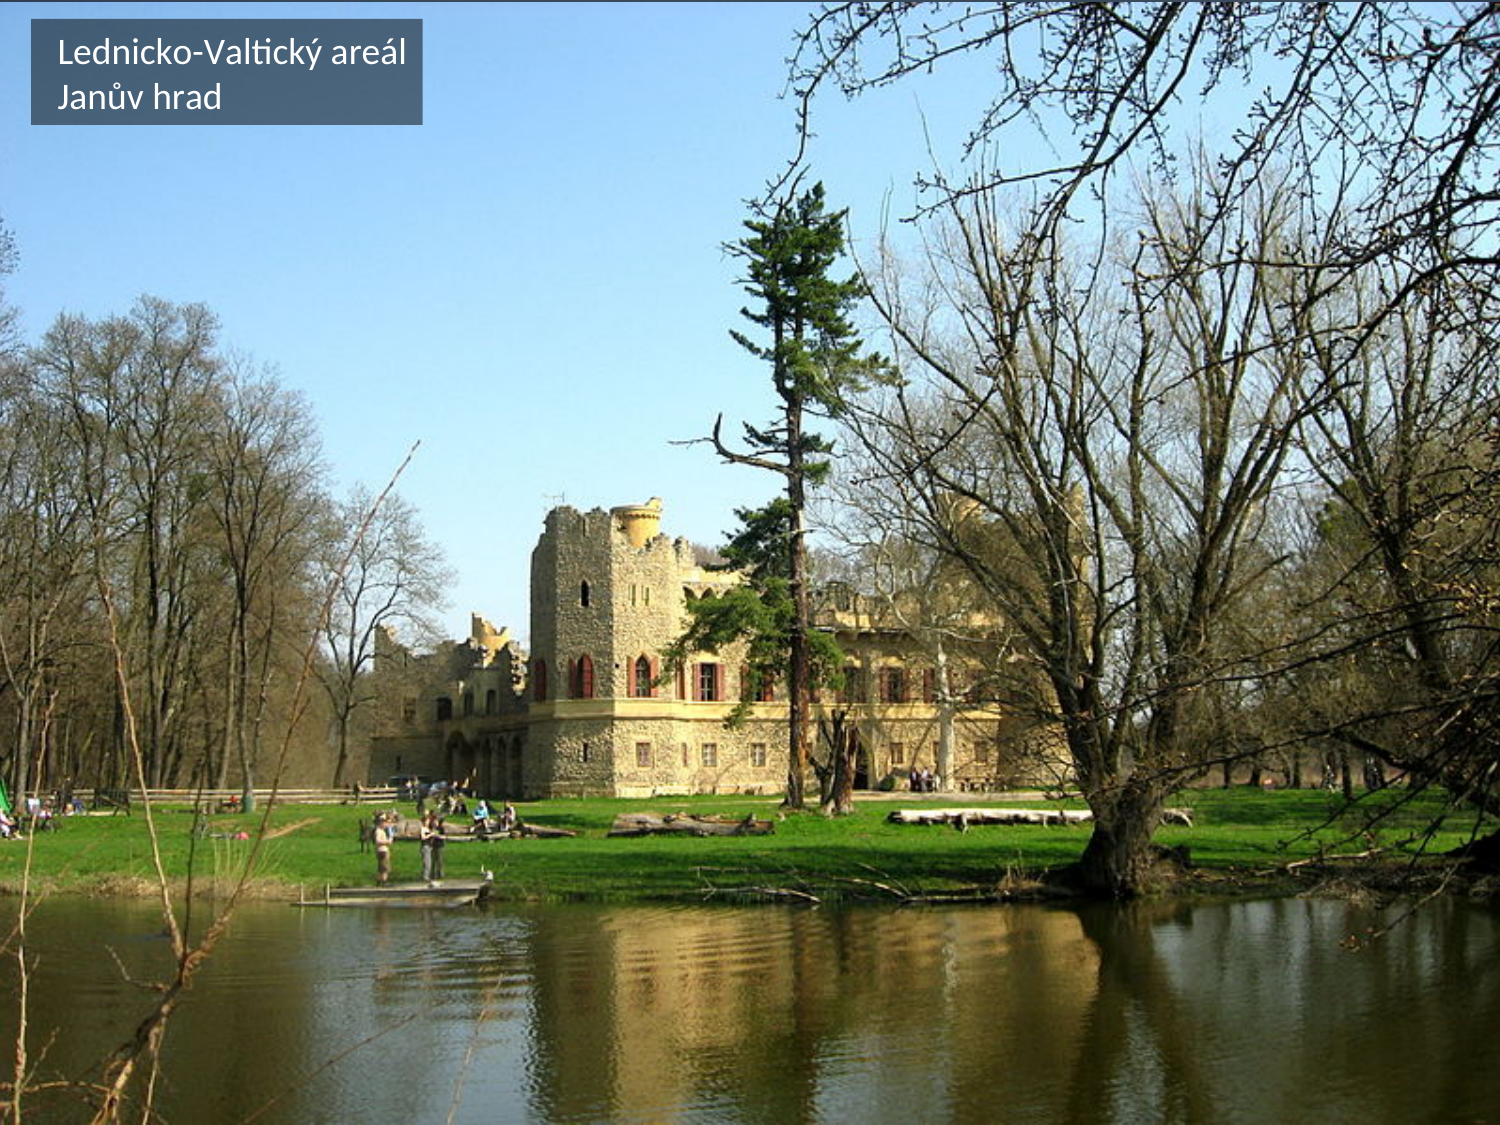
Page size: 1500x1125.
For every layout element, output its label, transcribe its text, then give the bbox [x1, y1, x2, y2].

text_box [31, 18, 42, 125]
text_box Lednicko-Valtický areál Janův hrad [42, 18, 423, 125]
picture [0, 0, 1500, 1125]
